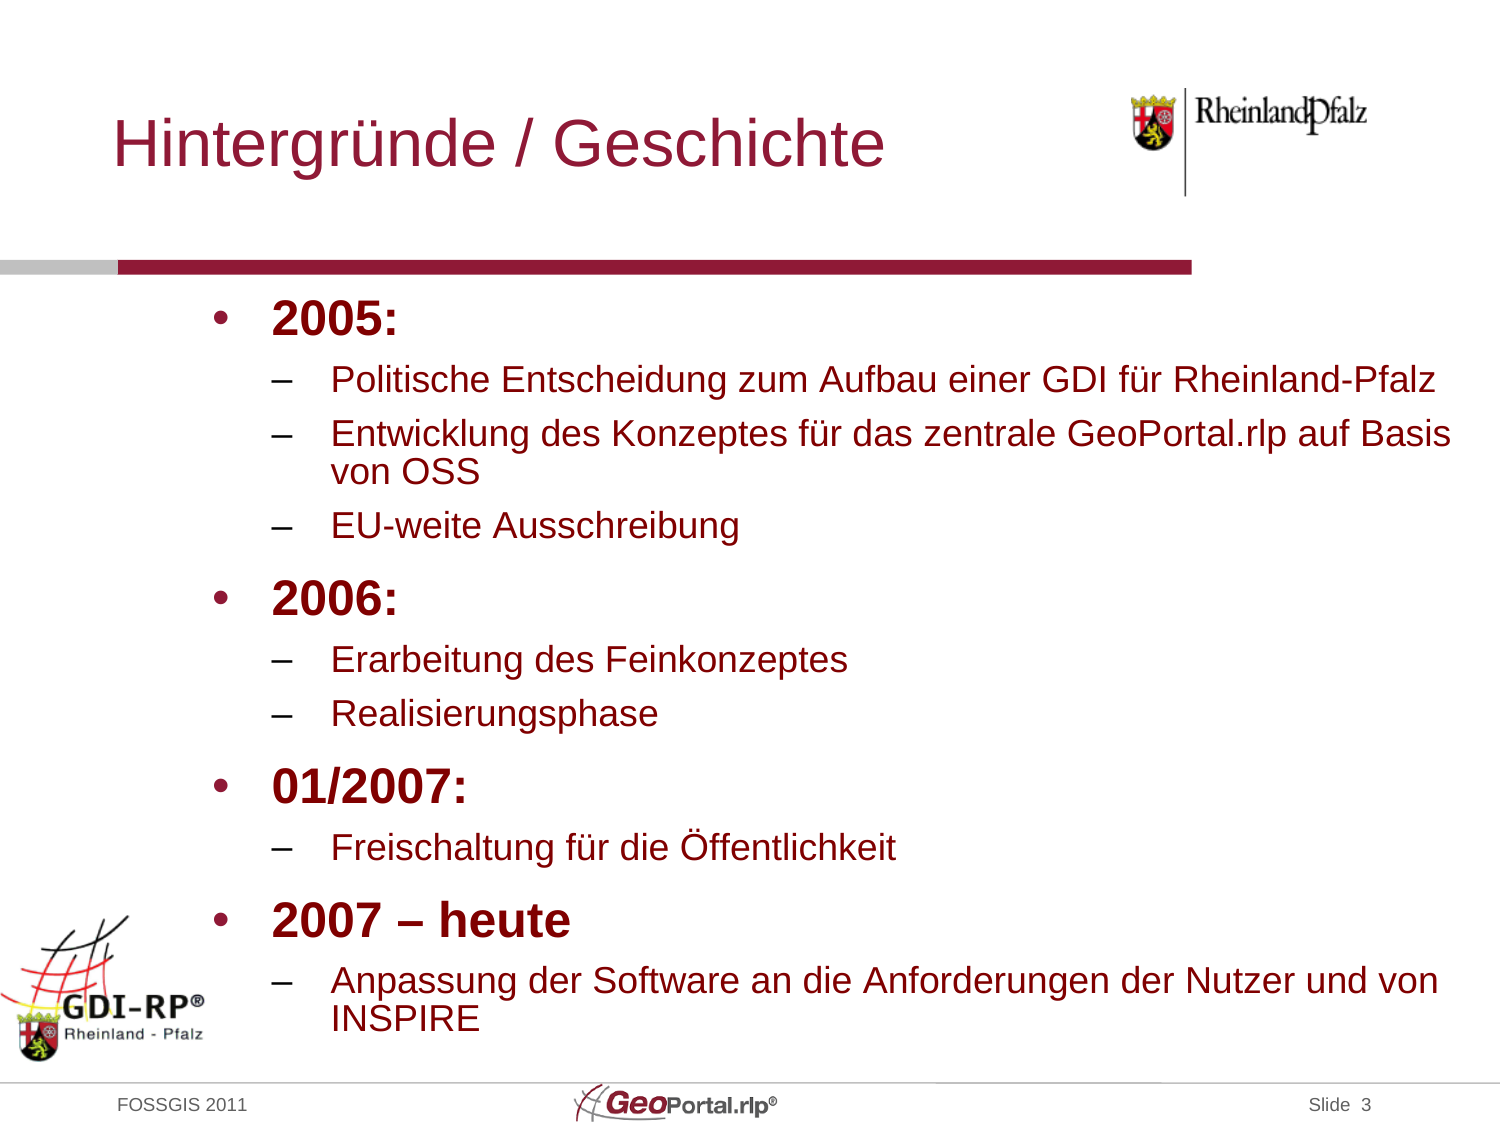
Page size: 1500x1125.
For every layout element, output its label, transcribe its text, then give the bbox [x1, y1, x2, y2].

picture [0, 915, 207, 1063]
title Hintergründe / Geschichte [112, 63, 1071, 224]
list 2005: Politische Entscheidung zum Aufbau einer GDI für Rheinland-Pfalz Entwicklung des Konzeptes für das zentrale GeoPortal.rlp auf Basis von OSS EU-weite Ausschreibung 2006: Erarbeitung des Feinkonzeptes Realisierungsphase 01/2007: Freischaltung für die Öffentlichkeit 2007 – heute Anpassung der Software an die Anforderungen der Nutzer und von INSPIRE [212, 295, 1477, 1125]
picture [1131, 88, 1447, 198]
